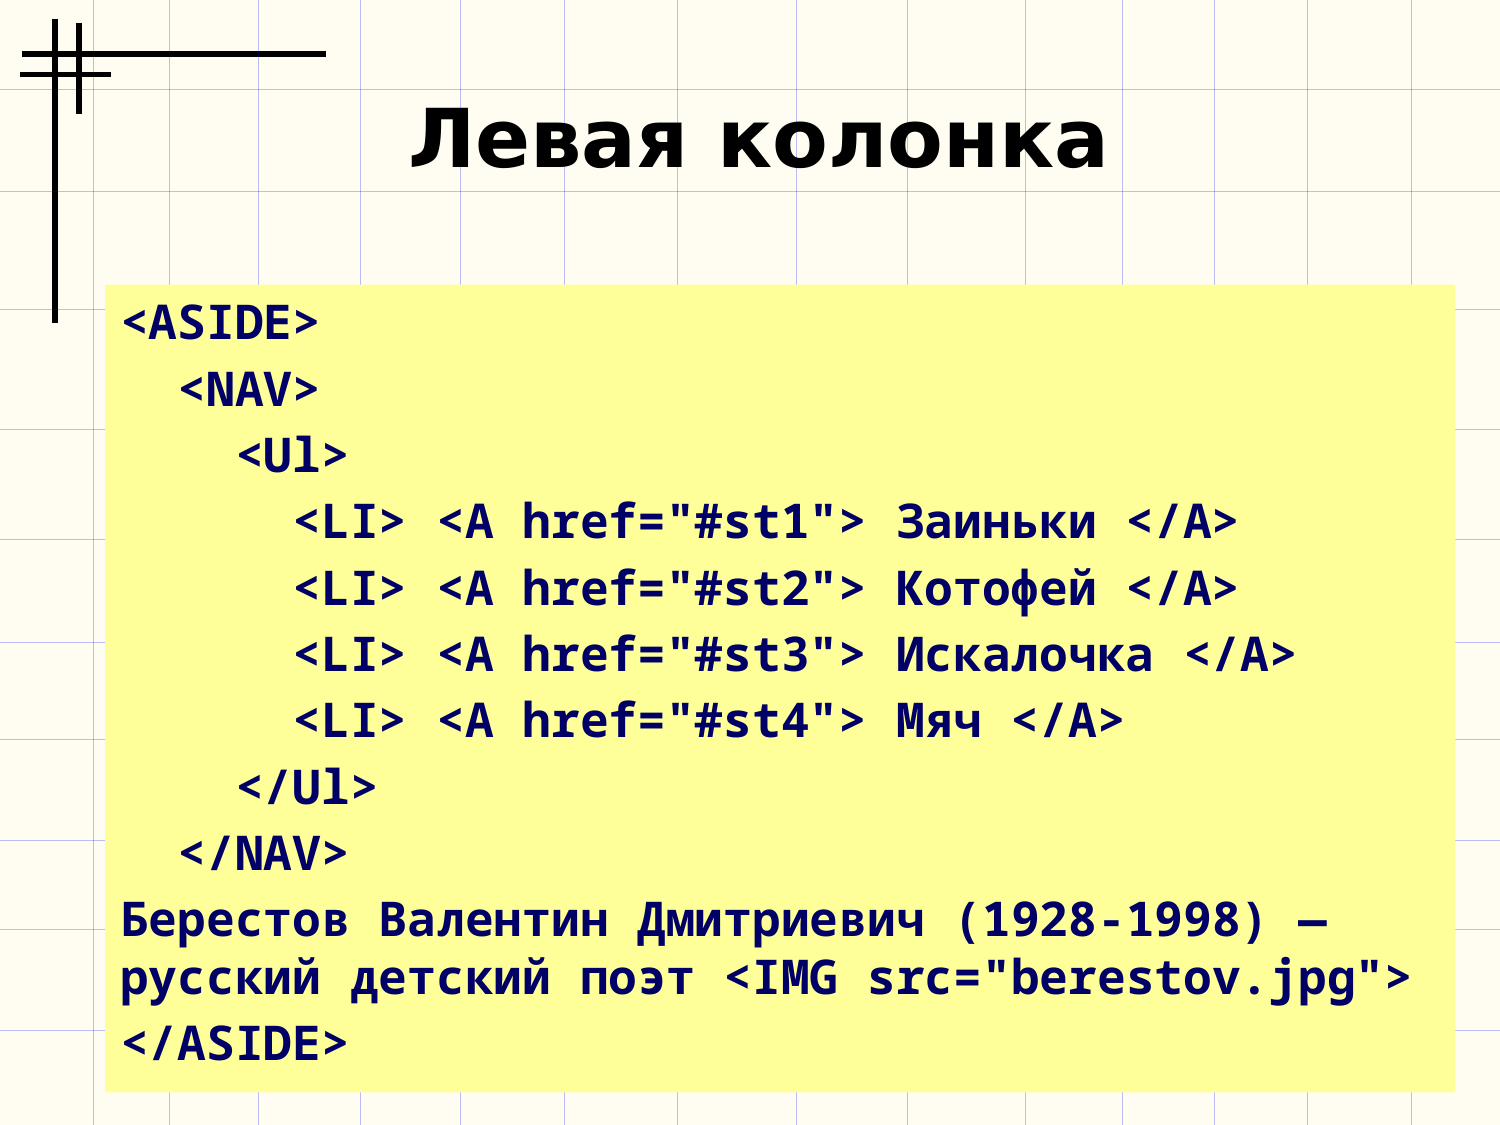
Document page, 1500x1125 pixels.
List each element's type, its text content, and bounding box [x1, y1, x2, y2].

list <aside> <nav> <Ul> <li> <A href="#st1"> Заиньки </A> <li> <A href="#st2"> Котофей </A> <li> <A href="#st3"> Искалочка </A> <li> <A href="#st4"> Мяч </A> </Ul> </nav> Берестов Валентин Дмитриевич (1928-1998) — русский детский поэт <IMG src="berestov.jpg"> </aside> [105, 284, 1456, 1093]
title Левая колонка [75, 16, 1426, 253]
